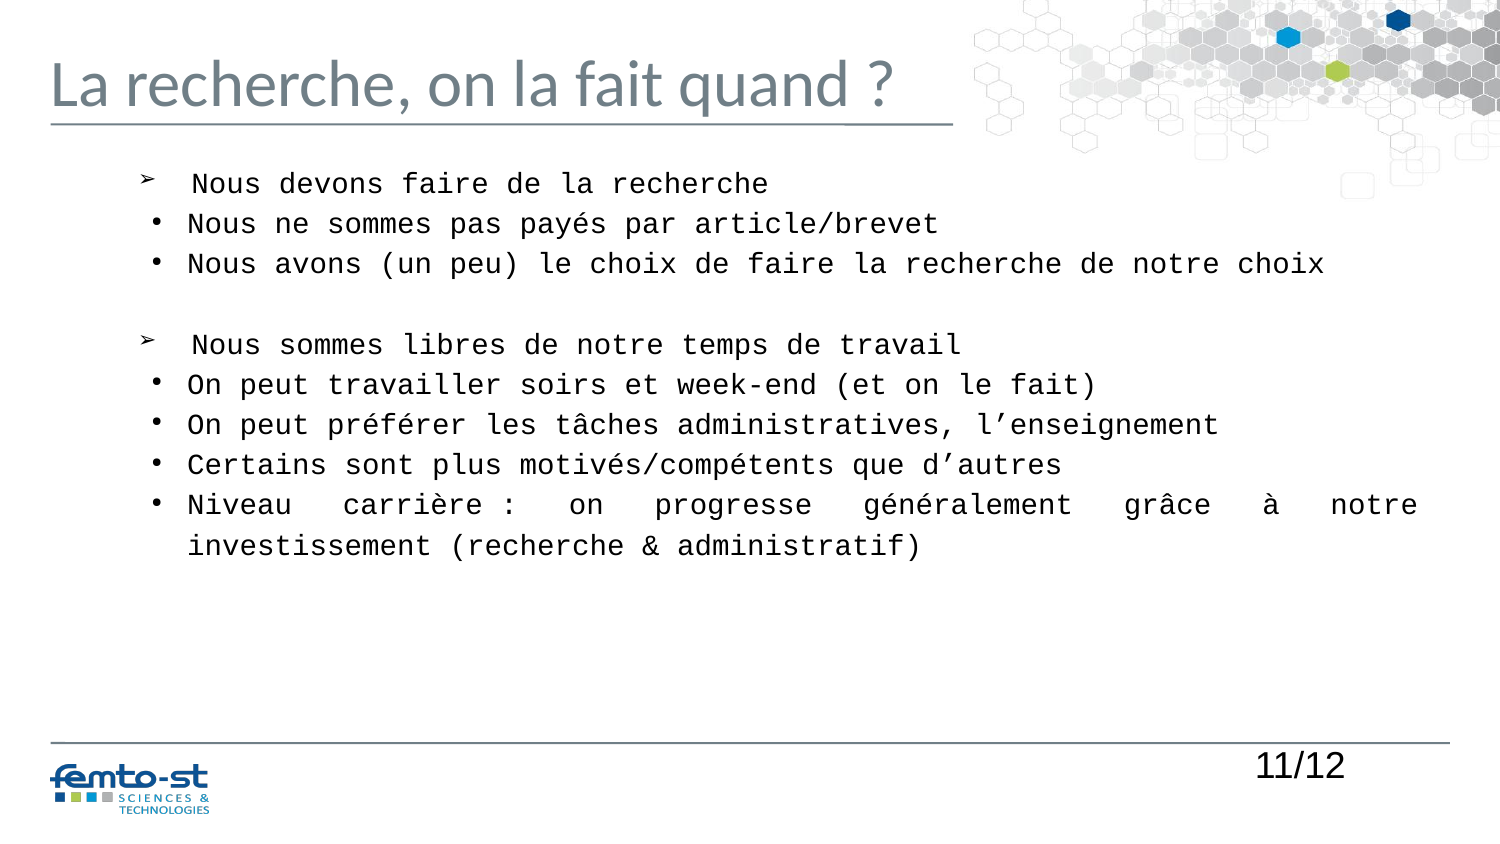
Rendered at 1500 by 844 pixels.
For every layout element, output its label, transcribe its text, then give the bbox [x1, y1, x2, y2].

picture [50, 764, 209, 814]
text_box Nous devons faire de la recherche Nous ne sommes pas payés par article/brevet Nous avons (un peu) le choix de faire la recherche de notre choix Nous sommes libres de notre temps de travail On peut travailler soirs et week-end (et on le fait) On peut préférer les tâches administratives, l’enseignement Certains sont plus motivés/compétents que d’autres Niveau carrière : on progresse généralement grâce à notre investissement (recherche & administratif) [116, 124, 1418, 745]
picture [962, 0, 1500, 216]
text_box La recherche, on la fait quand ? [50, 40, 1401, 124]
